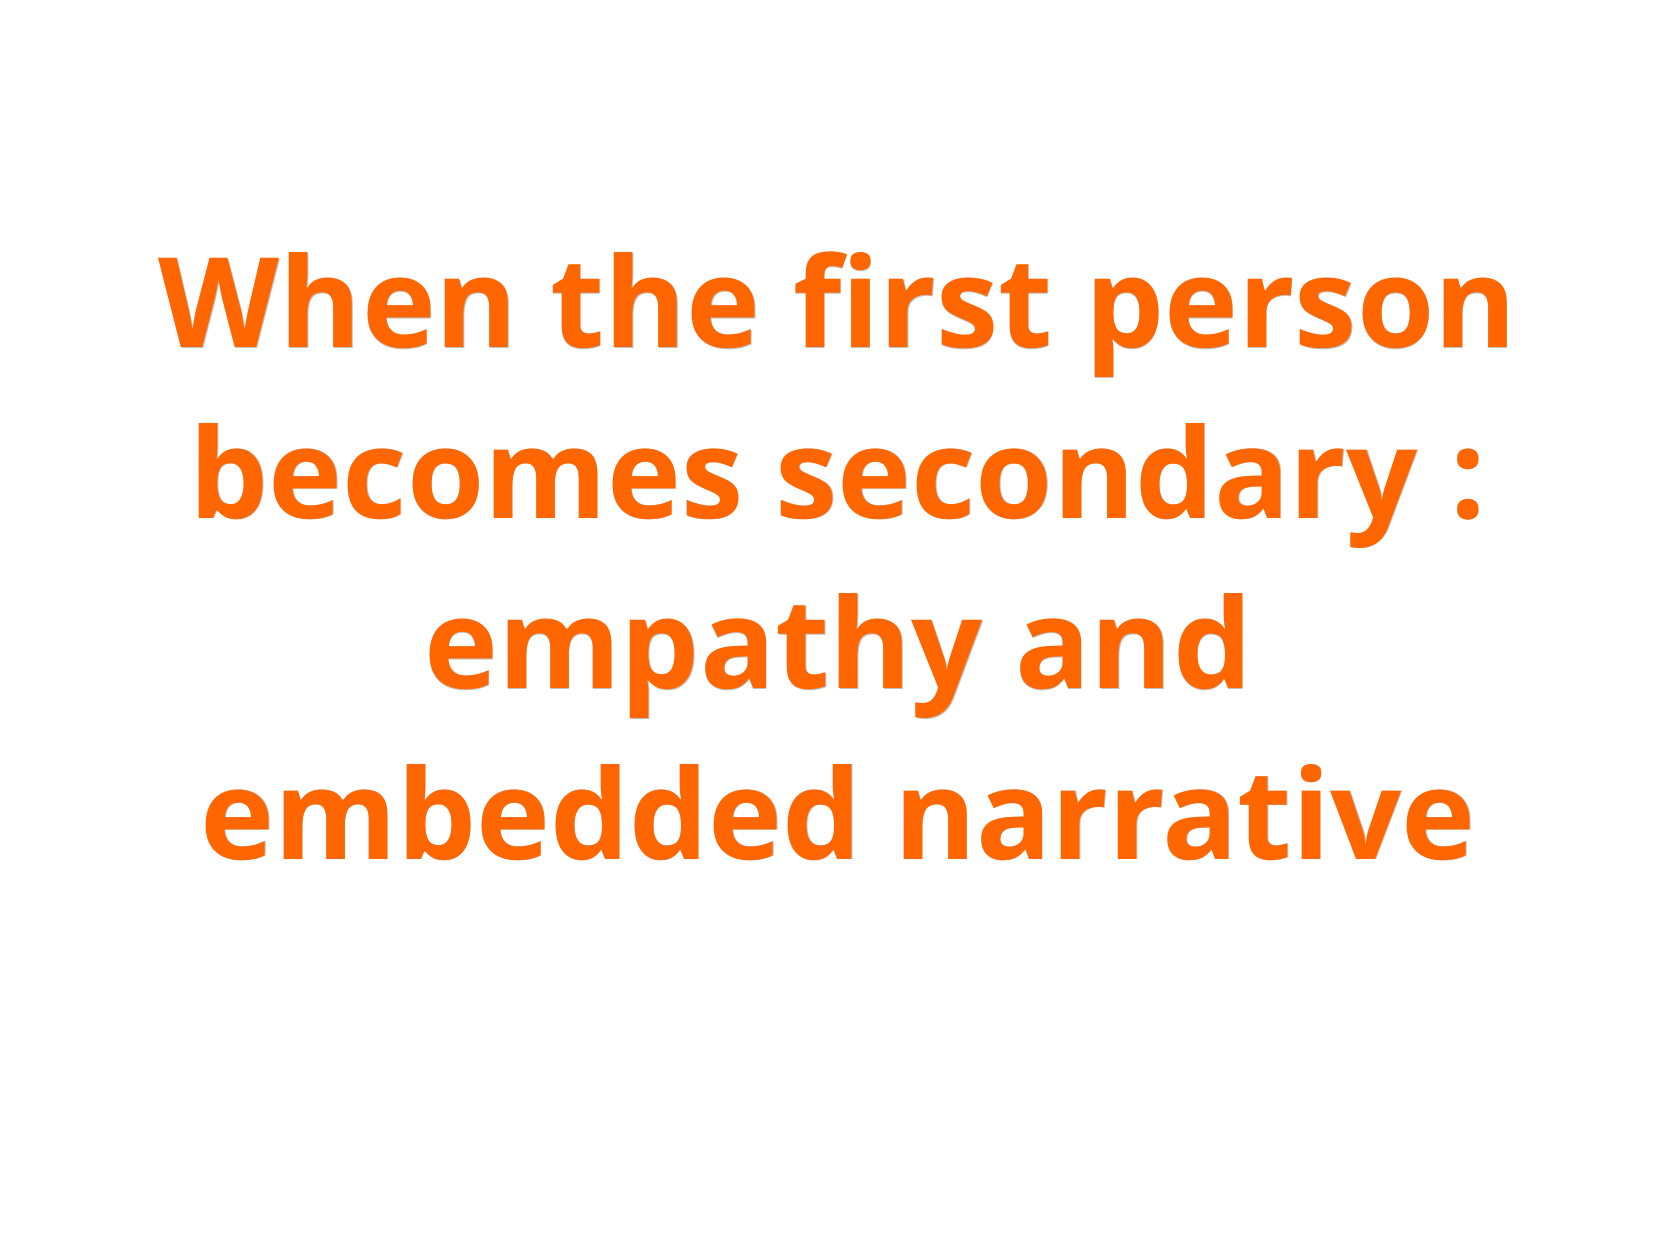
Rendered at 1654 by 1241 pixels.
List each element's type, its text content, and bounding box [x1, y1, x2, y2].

title When the first person becomes secondary : empathy and embedded narrative [94, 271, 1583, 839]
